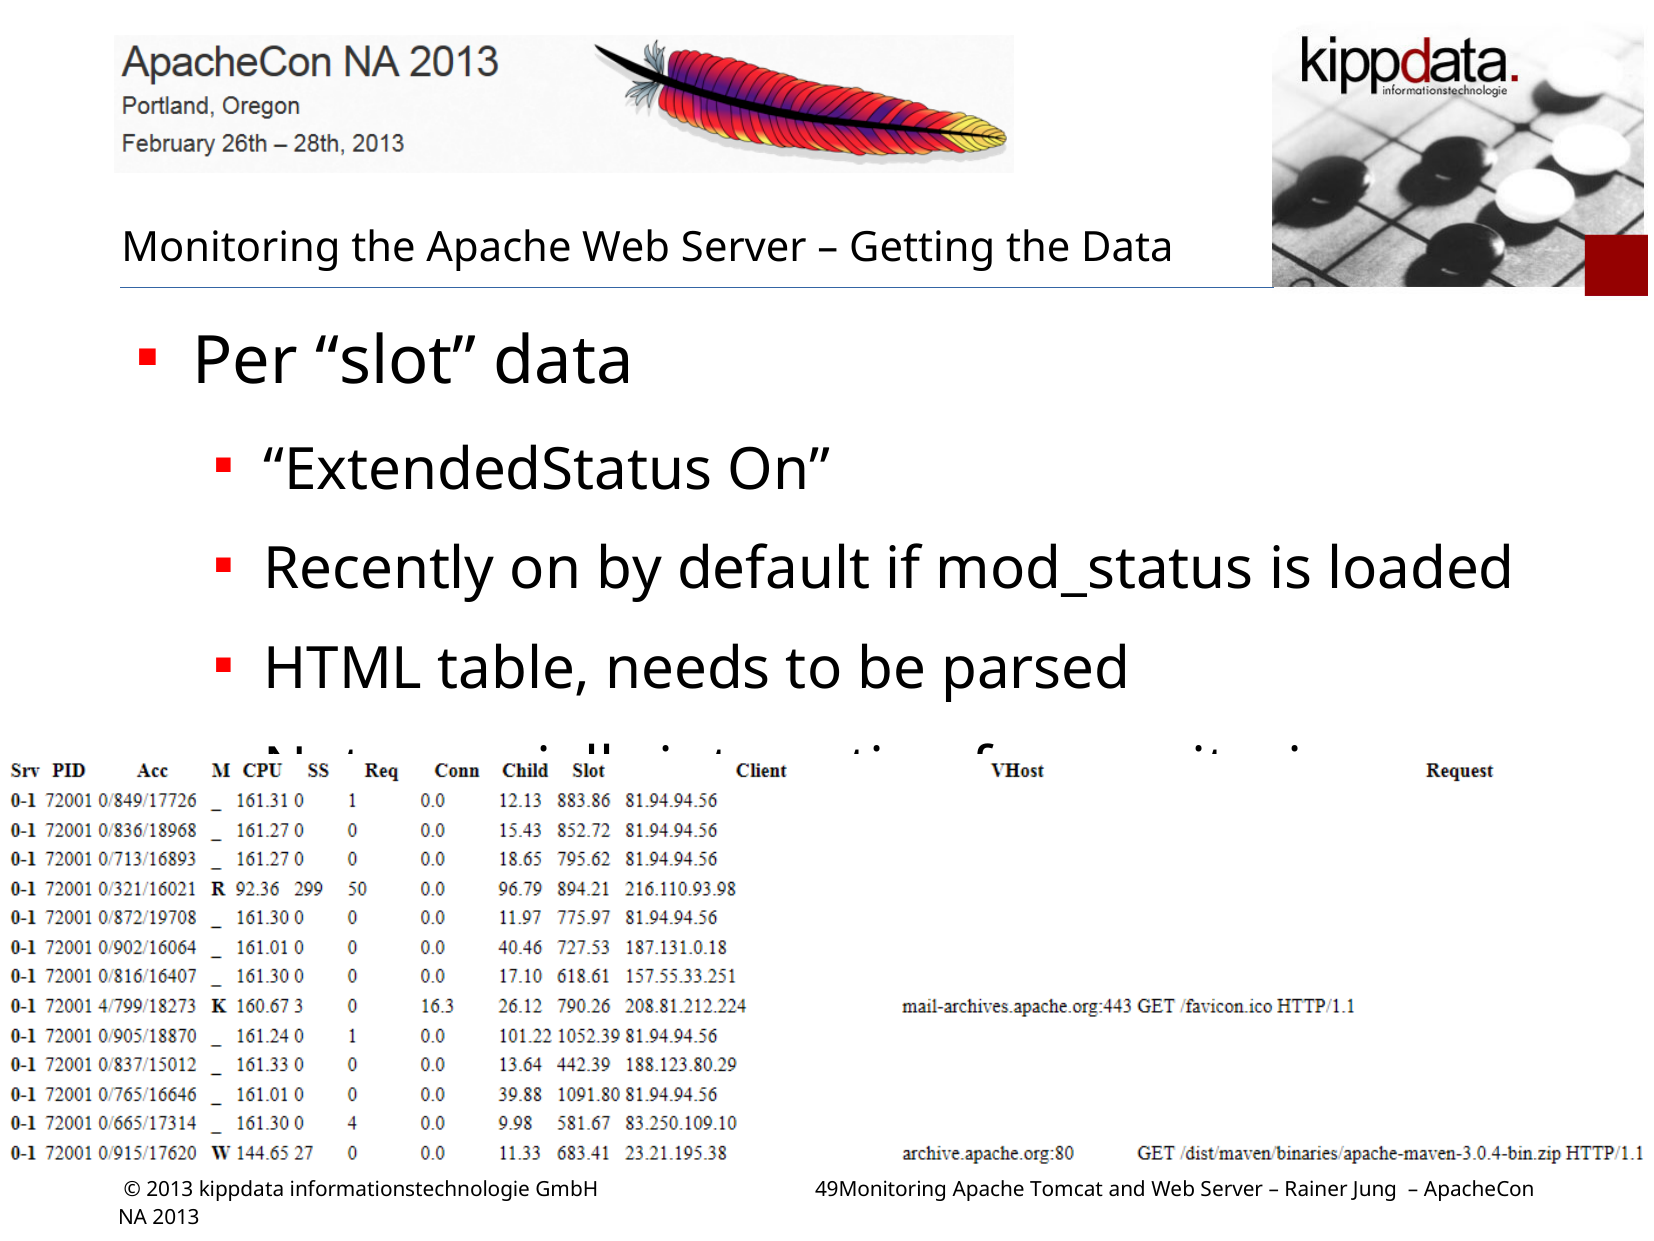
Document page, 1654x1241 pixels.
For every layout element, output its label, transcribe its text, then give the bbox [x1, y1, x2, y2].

picture [1272, 5, 1648, 302]
picture [114, 35, 1014, 173]
list Per “slot” data “ExtendedStatus On” Recently on by default if mod_status is loaded HTML table, needs to be parsed Not especially interesting for monitoring [121, 312, 1534, 753]
picture [3, 754, 1654, 1172]
title Monitoring the Apache Web Server – Getting the Data [121, 204, 1242, 286]
